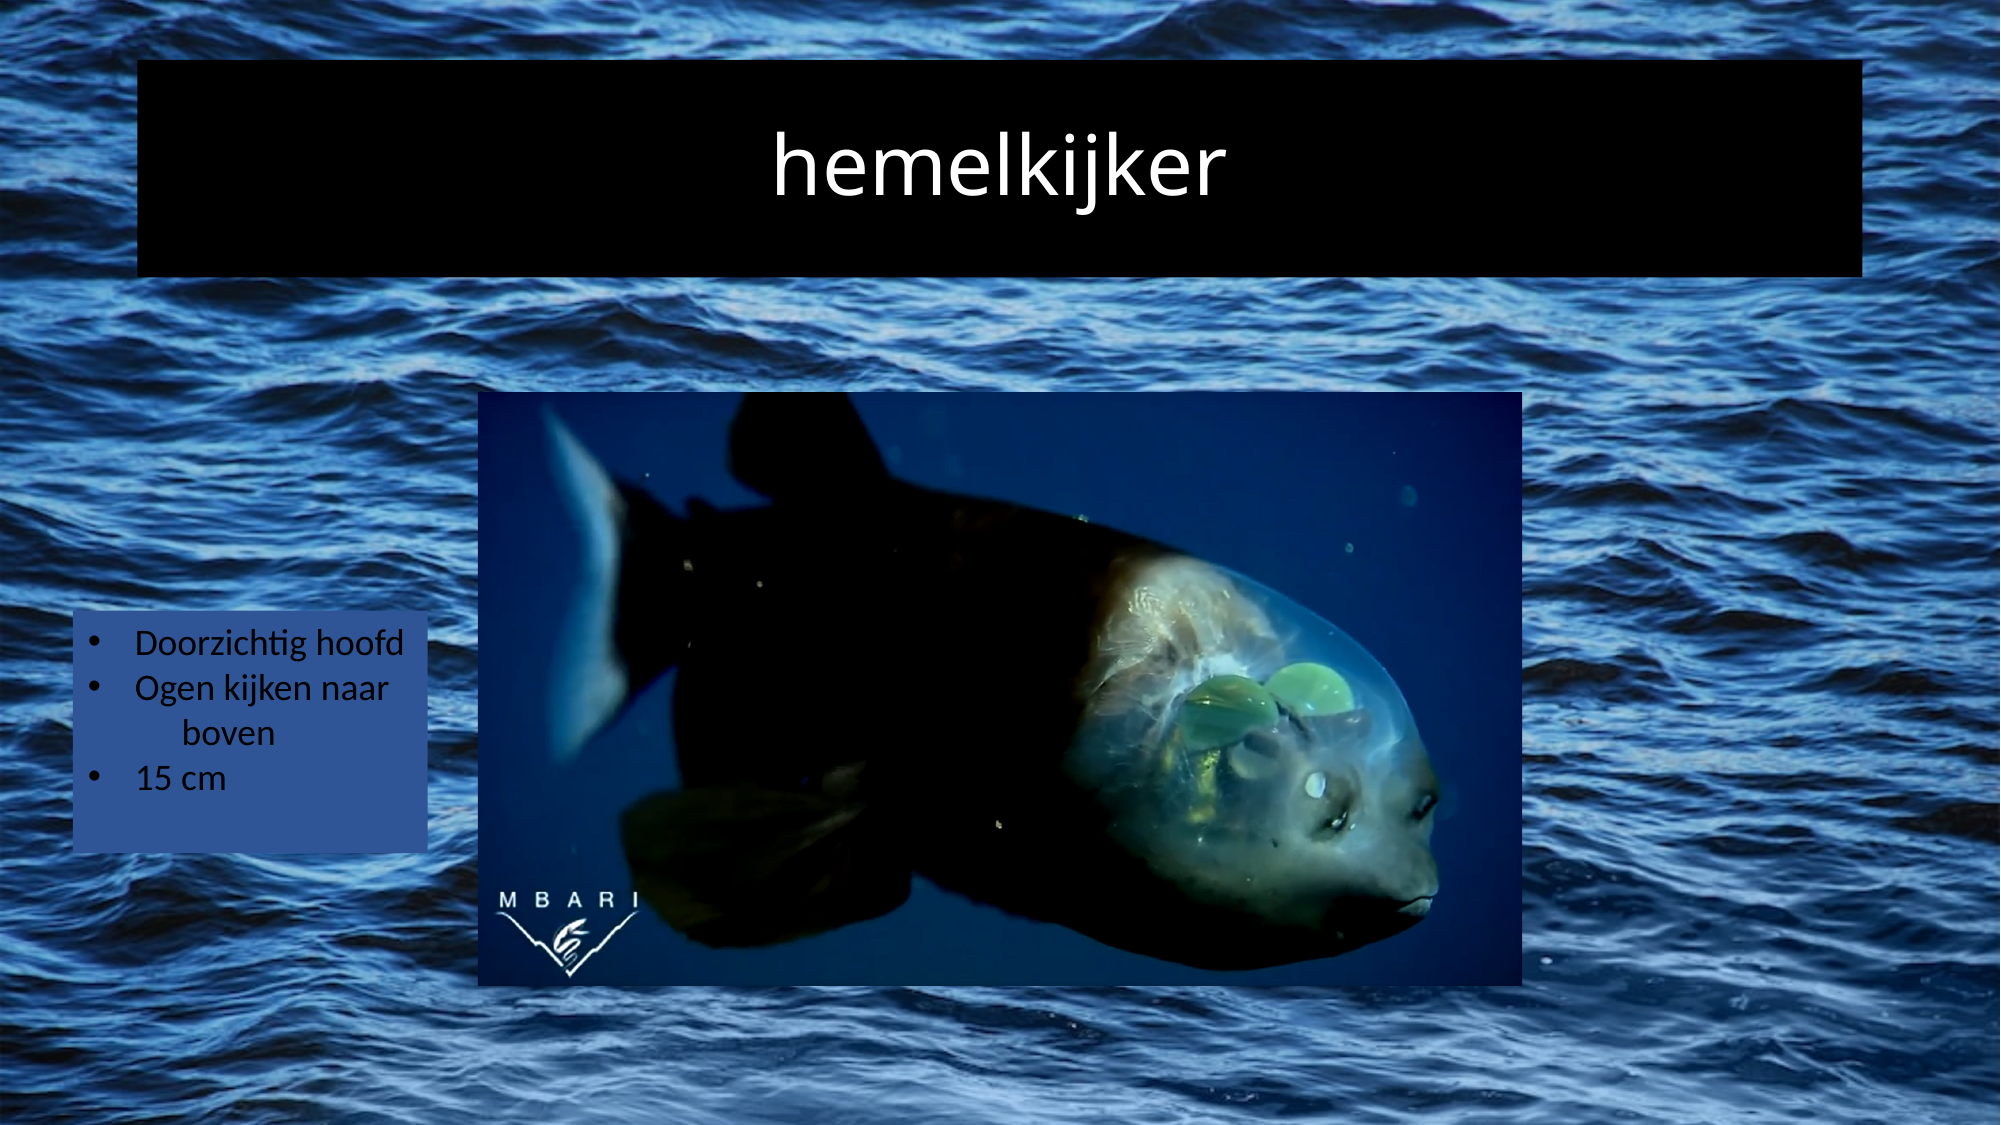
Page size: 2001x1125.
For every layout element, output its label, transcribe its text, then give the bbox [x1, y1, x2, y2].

title hemelkijker [137, 59, 1863, 278]
picture [0, 0, 2000, 1125]
text_box Doorzichtig hoofd Ogen kijken naar boven 15 cm [72, 610, 428, 854]
